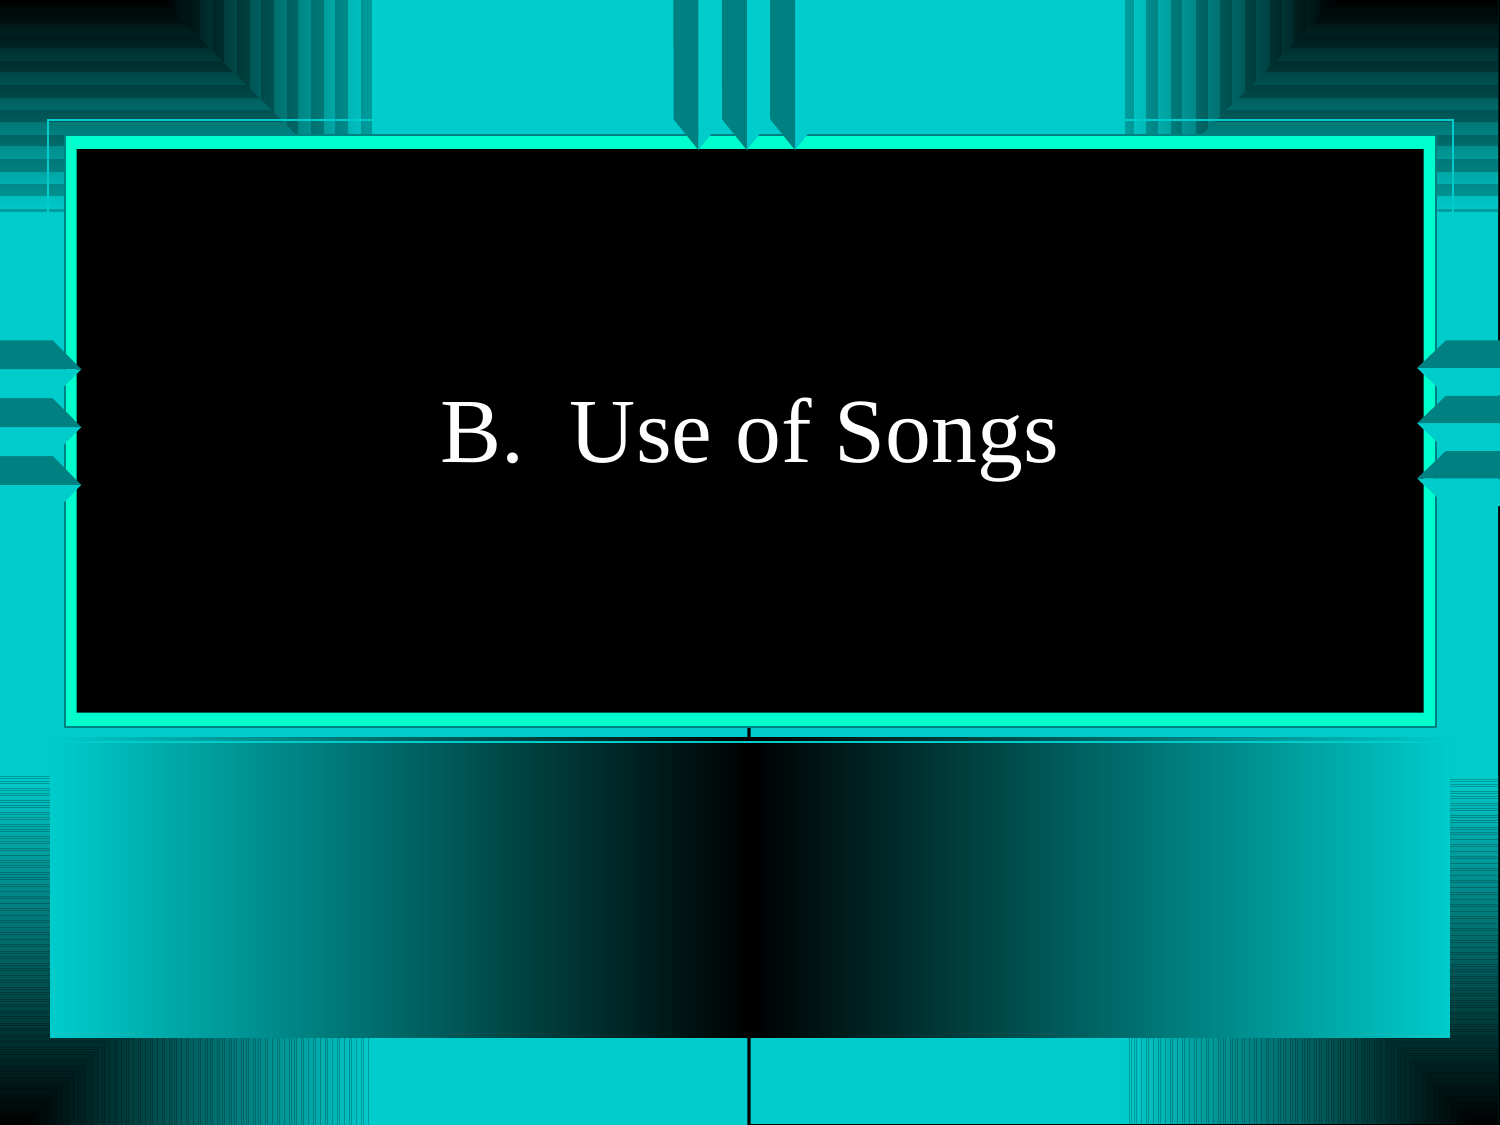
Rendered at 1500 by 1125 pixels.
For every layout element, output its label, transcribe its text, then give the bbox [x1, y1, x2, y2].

title B. Use of Songs [112, 337, 1388, 526]
